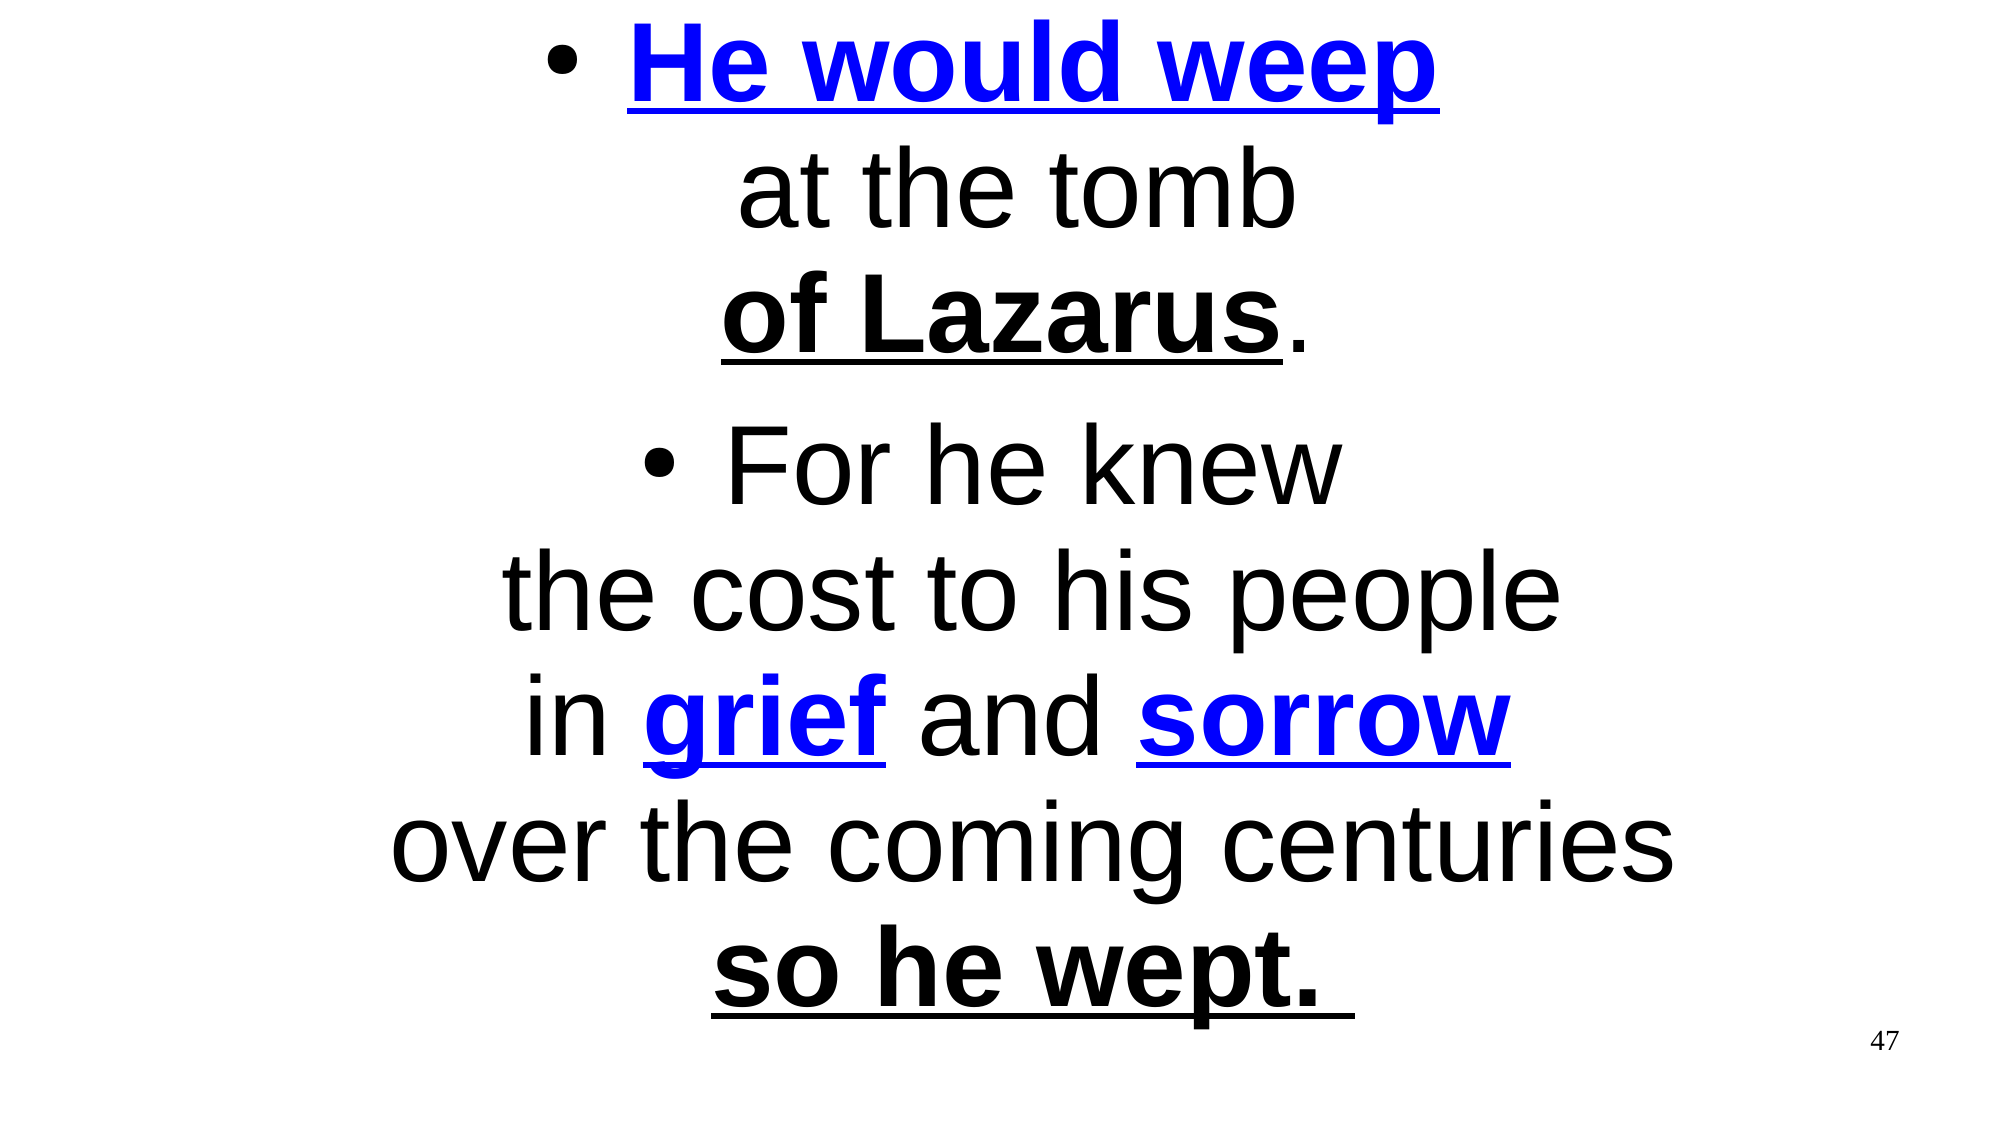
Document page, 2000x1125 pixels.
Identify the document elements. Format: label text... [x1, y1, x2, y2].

list He would weep at the tomb of Lazarus. For he knew the cost to his people in grief and sorrow over the coming centuries so he wept. [0, 0, 1996, 1123]
